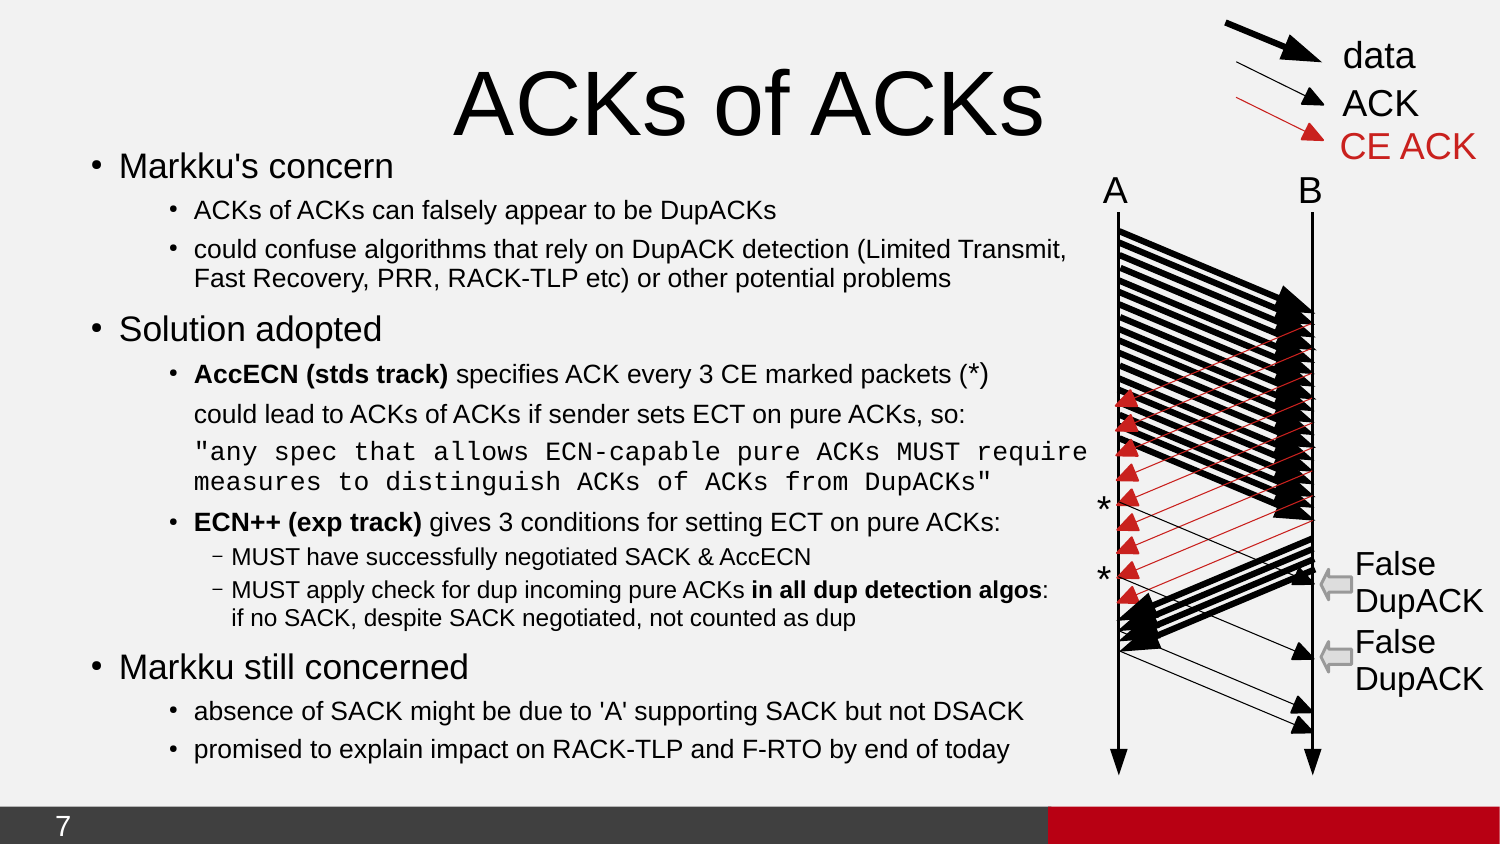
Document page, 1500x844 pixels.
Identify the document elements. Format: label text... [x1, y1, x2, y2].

text_box * [1082, 551, 1127, 609]
text_box * [1082, 480, 1127, 538]
text_box ACK [1327, 75, 1435, 118]
text_box [1321, 569, 1352, 600]
text_box [1321, 641, 1340, 673]
text_box data [1328, 26, 1431, 75]
text_box B [1283, 162, 1338, 220]
title ACKs of ACKs [75, 33, 1328, 175]
text_box False DupACK [1340, 616, 1500, 706]
text_box CE ACK [1324, 118, 1492, 176]
list Markku's concern ACKs of ACKs can falsely appear to be DupACKs could confuse algorithms that rely on DupACK detection (Limited Transmit, Fast Recovery, PRR, RACK-TLP etc) or other potential problems Solution adopted AccECN (stds track) specifies ACK every 3 CE marked packets (*) could lead to ACKs of ACKs if sender sets ECT on pure ACKs, so: "any spec that allows ECN-capable pure ACKs MUST require measures to distinguish ACKs of ACKs from DupACKs" ECN++ (exp track) gives 3 conditions for setting ECT on pure ACKs: MUST have successfully negotiated SACK & AccECN MUST apply check for dup incoming pure ACKs in all dup detection algos: if no SACK, despite SACK negotiated, not counted as dup Markku still concerned absence of SACK might be due to 'A' supporting SACK but not DSACK promised to explain impact on RACK-TLP and F-RTO by end of today [81, 146, 1094, 792]
text_box A [1088, 162, 1143, 220]
text_box False DupACK [1340, 537, 1500, 616]
